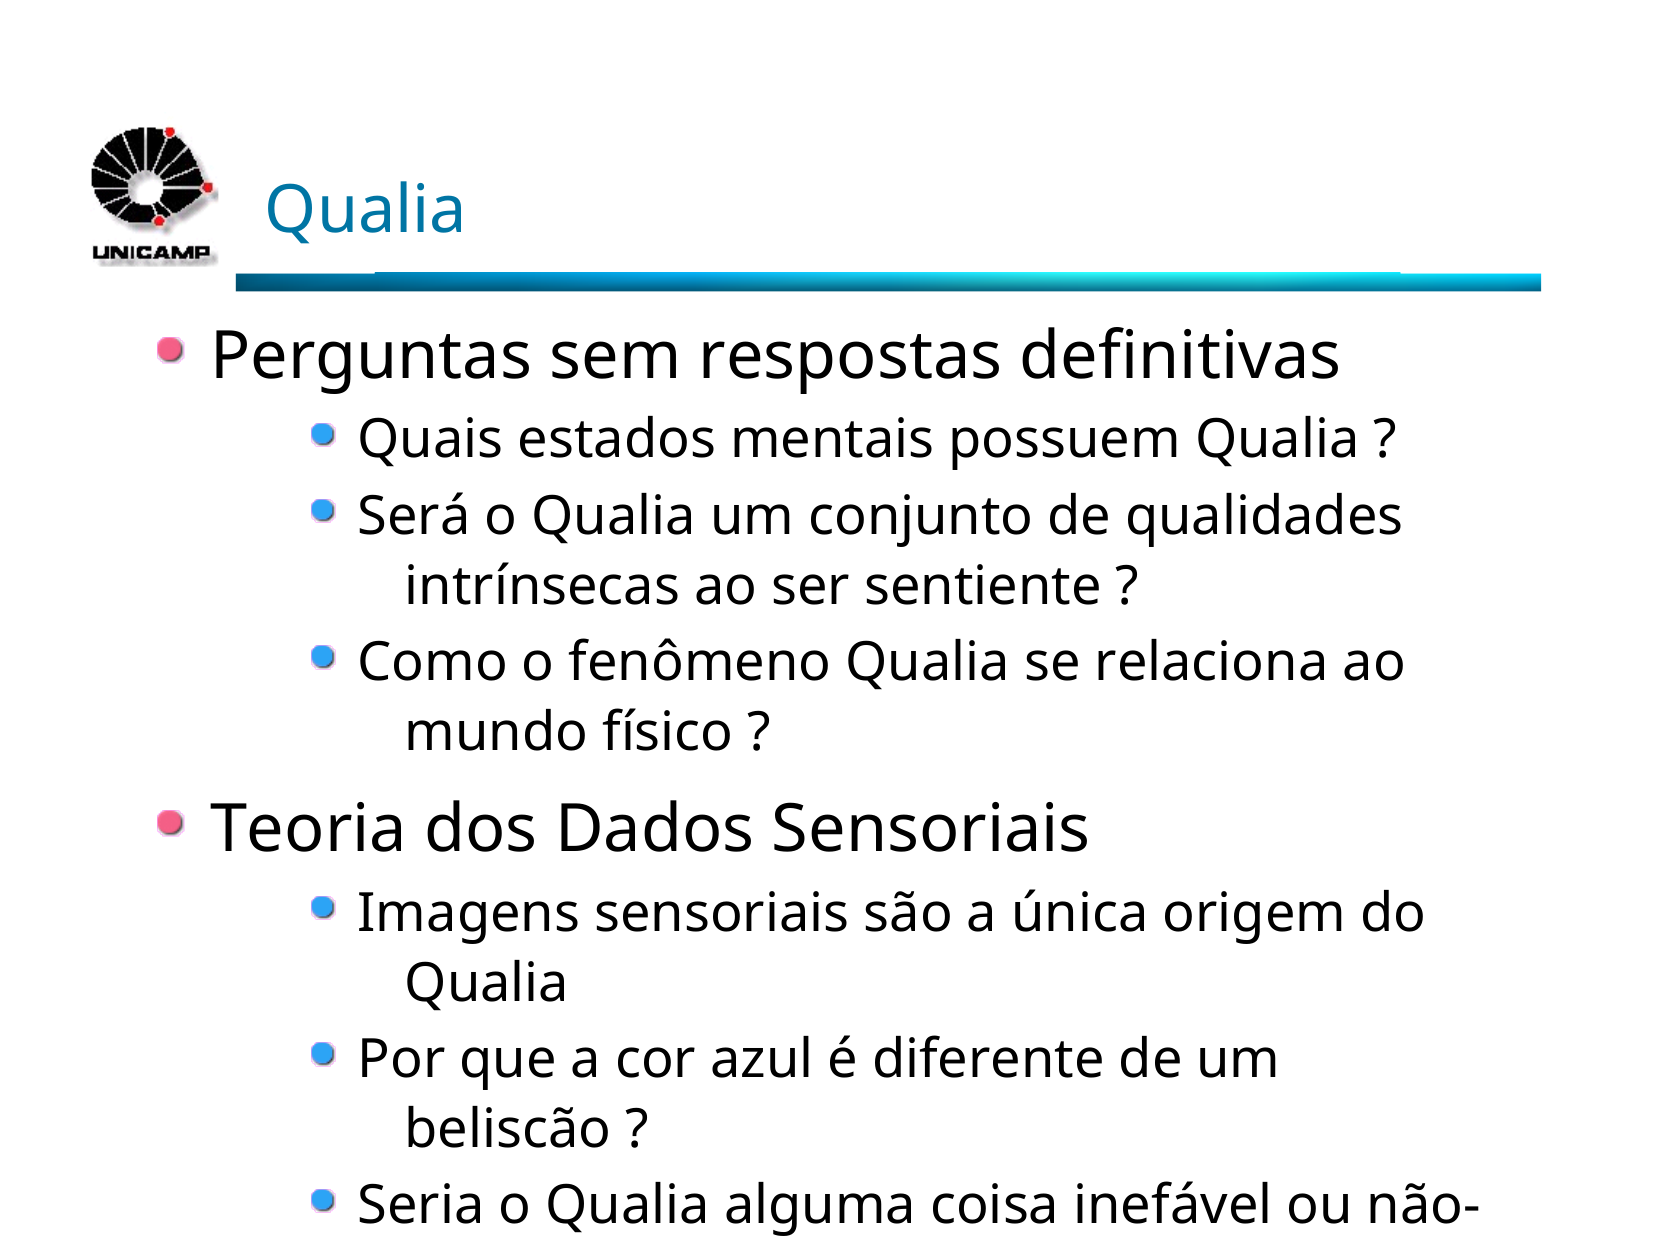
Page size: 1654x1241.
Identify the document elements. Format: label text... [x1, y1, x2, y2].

picture [310, 1188, 337, 1214]
title Qualia [264, 42, 1534, 250]
list Perguntas sem respostas definitivas Quais estados mentais possuem Qualia ? Será o Qualia um conjunto de qualidades intrínsecas ao ser sentiente ? Como o fenômeno Qualia se relaciona ao mundo físico ? Teoria dos Dados Sensoriais Imagens sensoriais são a única origem do Qualia Por que a cor azul é diferente de um beliscão ? Seria o Qualia alguma coisa inefável ou não-física ? [121, 309, 1534, 1182]
picture [125, 272, 1654, 295]
